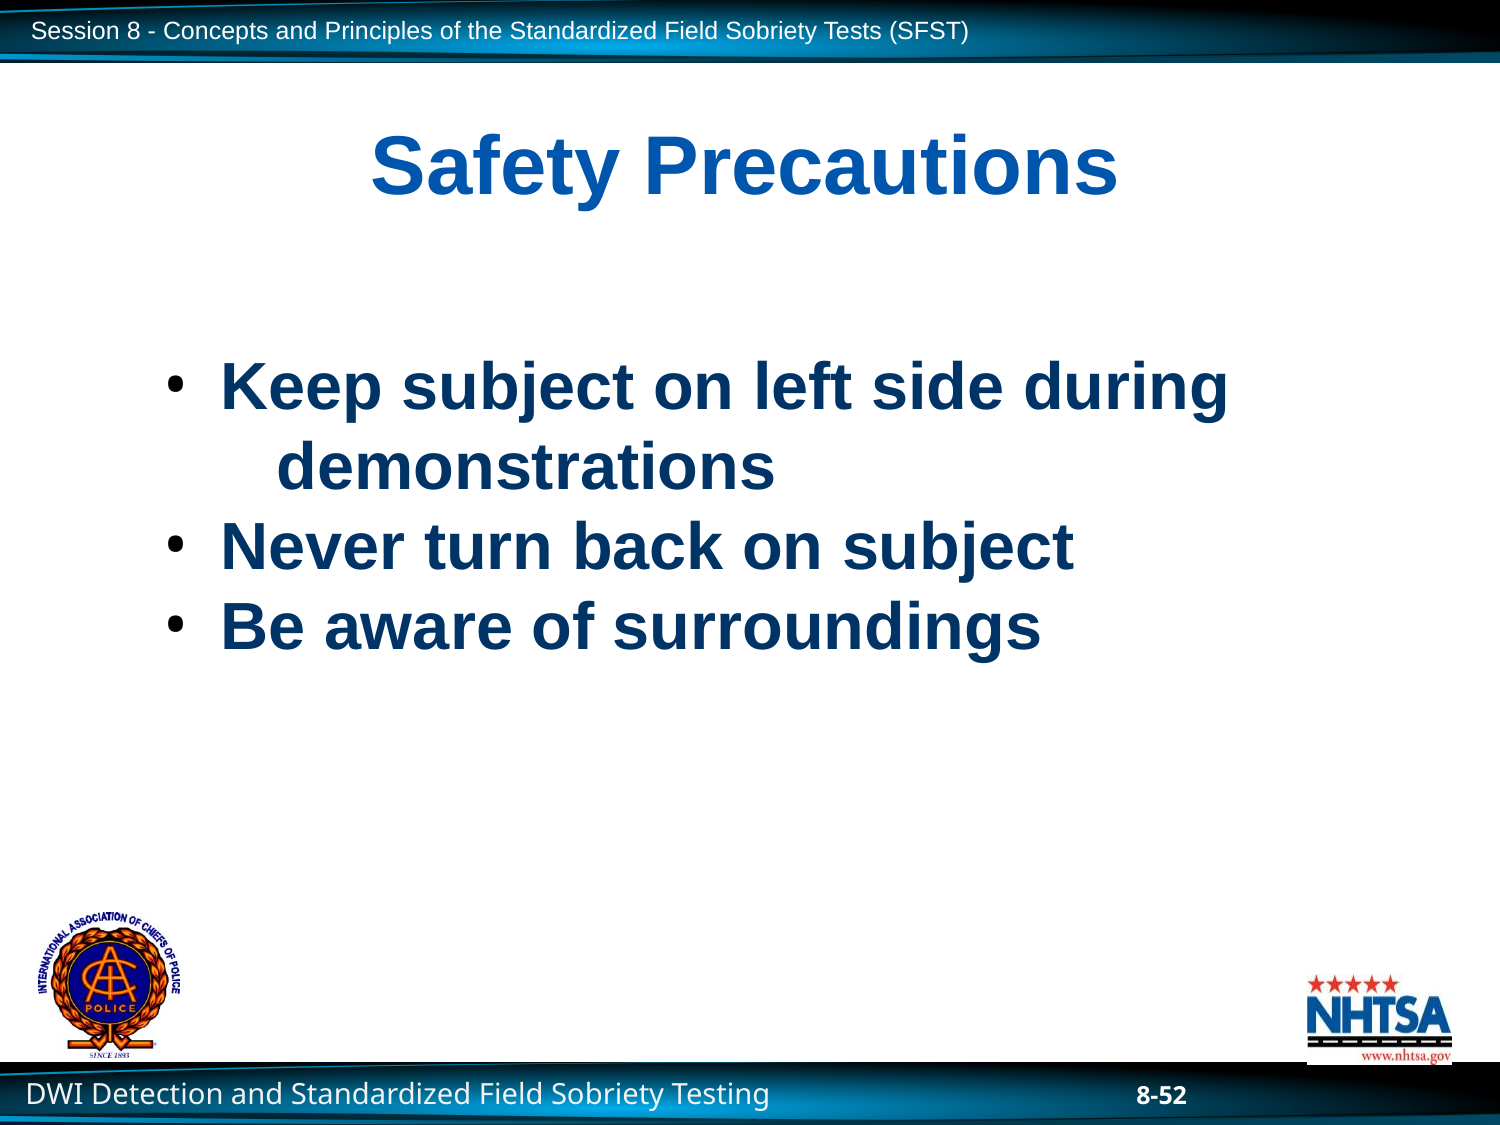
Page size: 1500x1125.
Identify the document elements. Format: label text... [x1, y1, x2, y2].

text_box 8-52 [1121, 1067, 1471, 1125]
title Safety Precautions [85, 111, 1406, 207]
list Keep subject on left side during demonstrations Never turn back on subject Be aware of surroundings [164, 342, 1481, 766]
